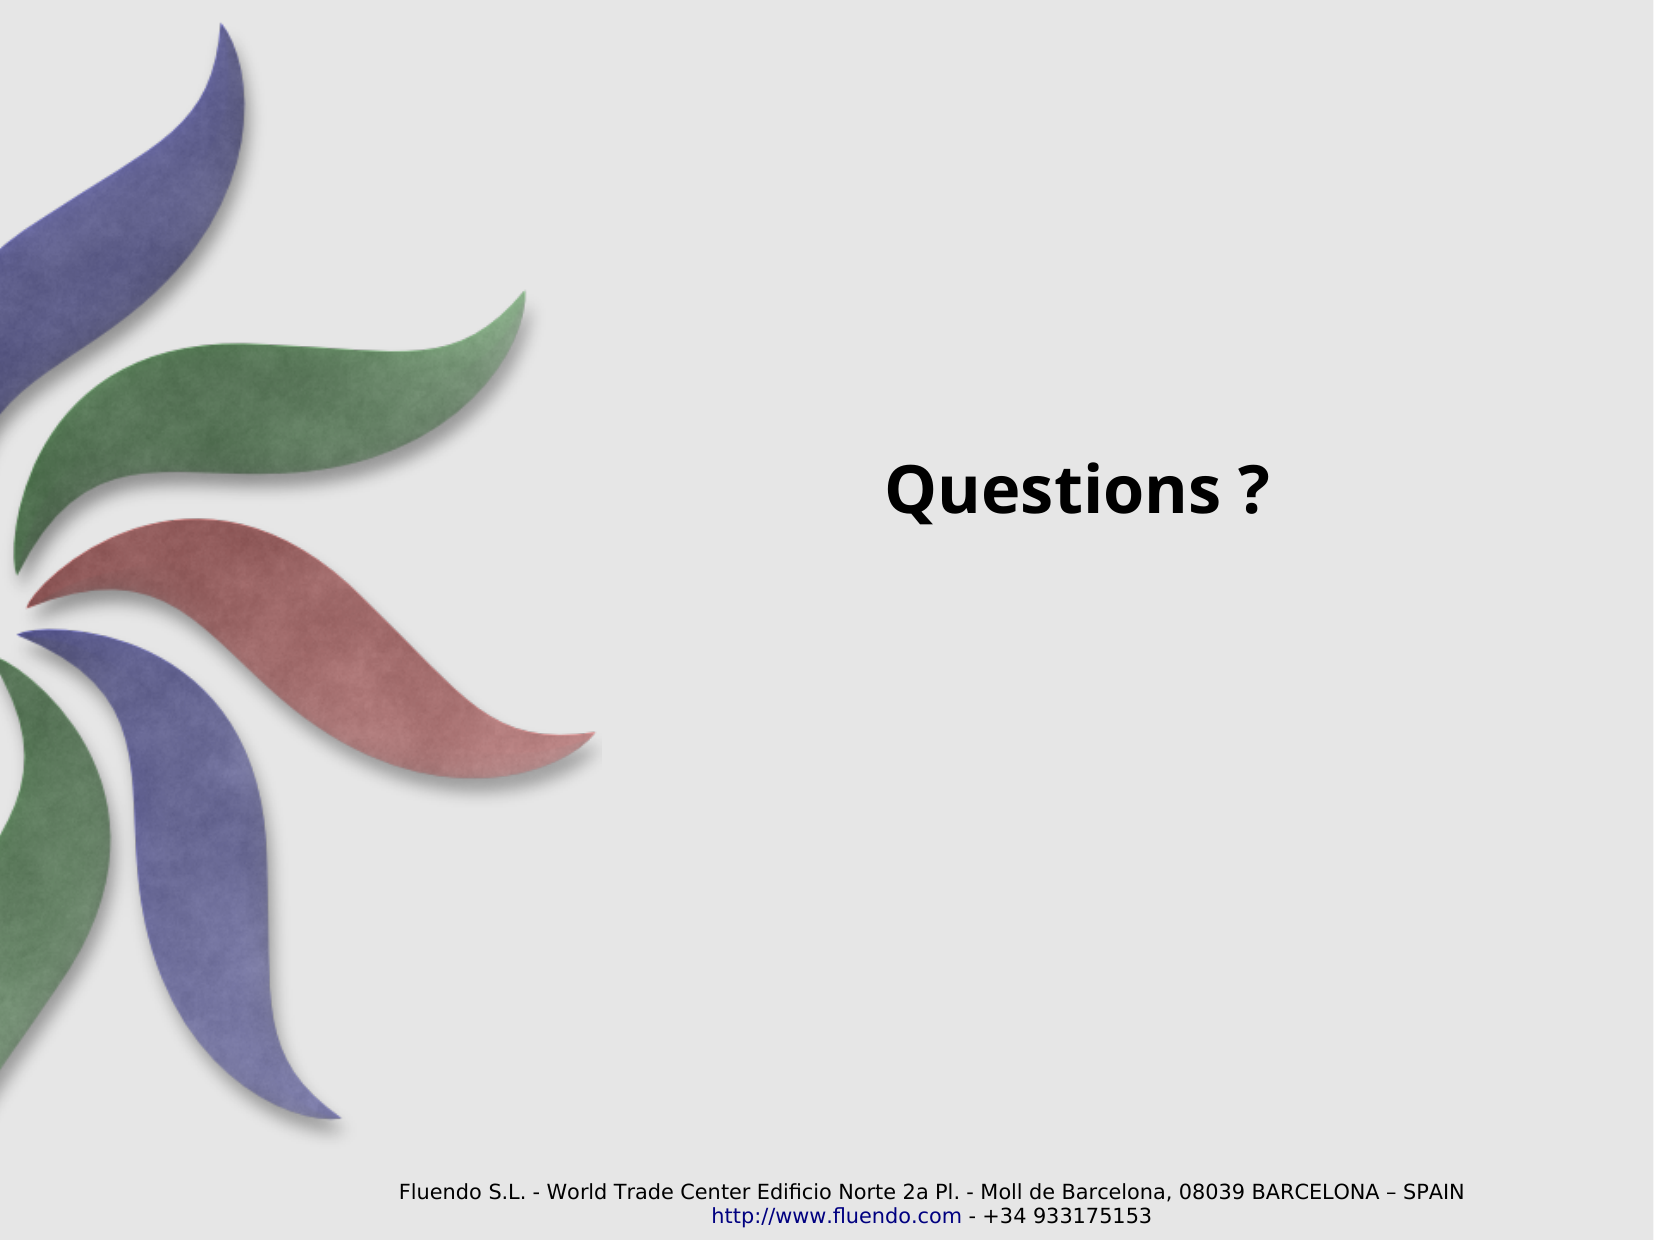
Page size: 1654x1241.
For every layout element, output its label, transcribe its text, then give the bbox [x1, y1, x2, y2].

picture [597, 1189, 602, 1198]
title Questions ? [561, 413, 1595, 562]
picture [0, 1, 602, 1241]
